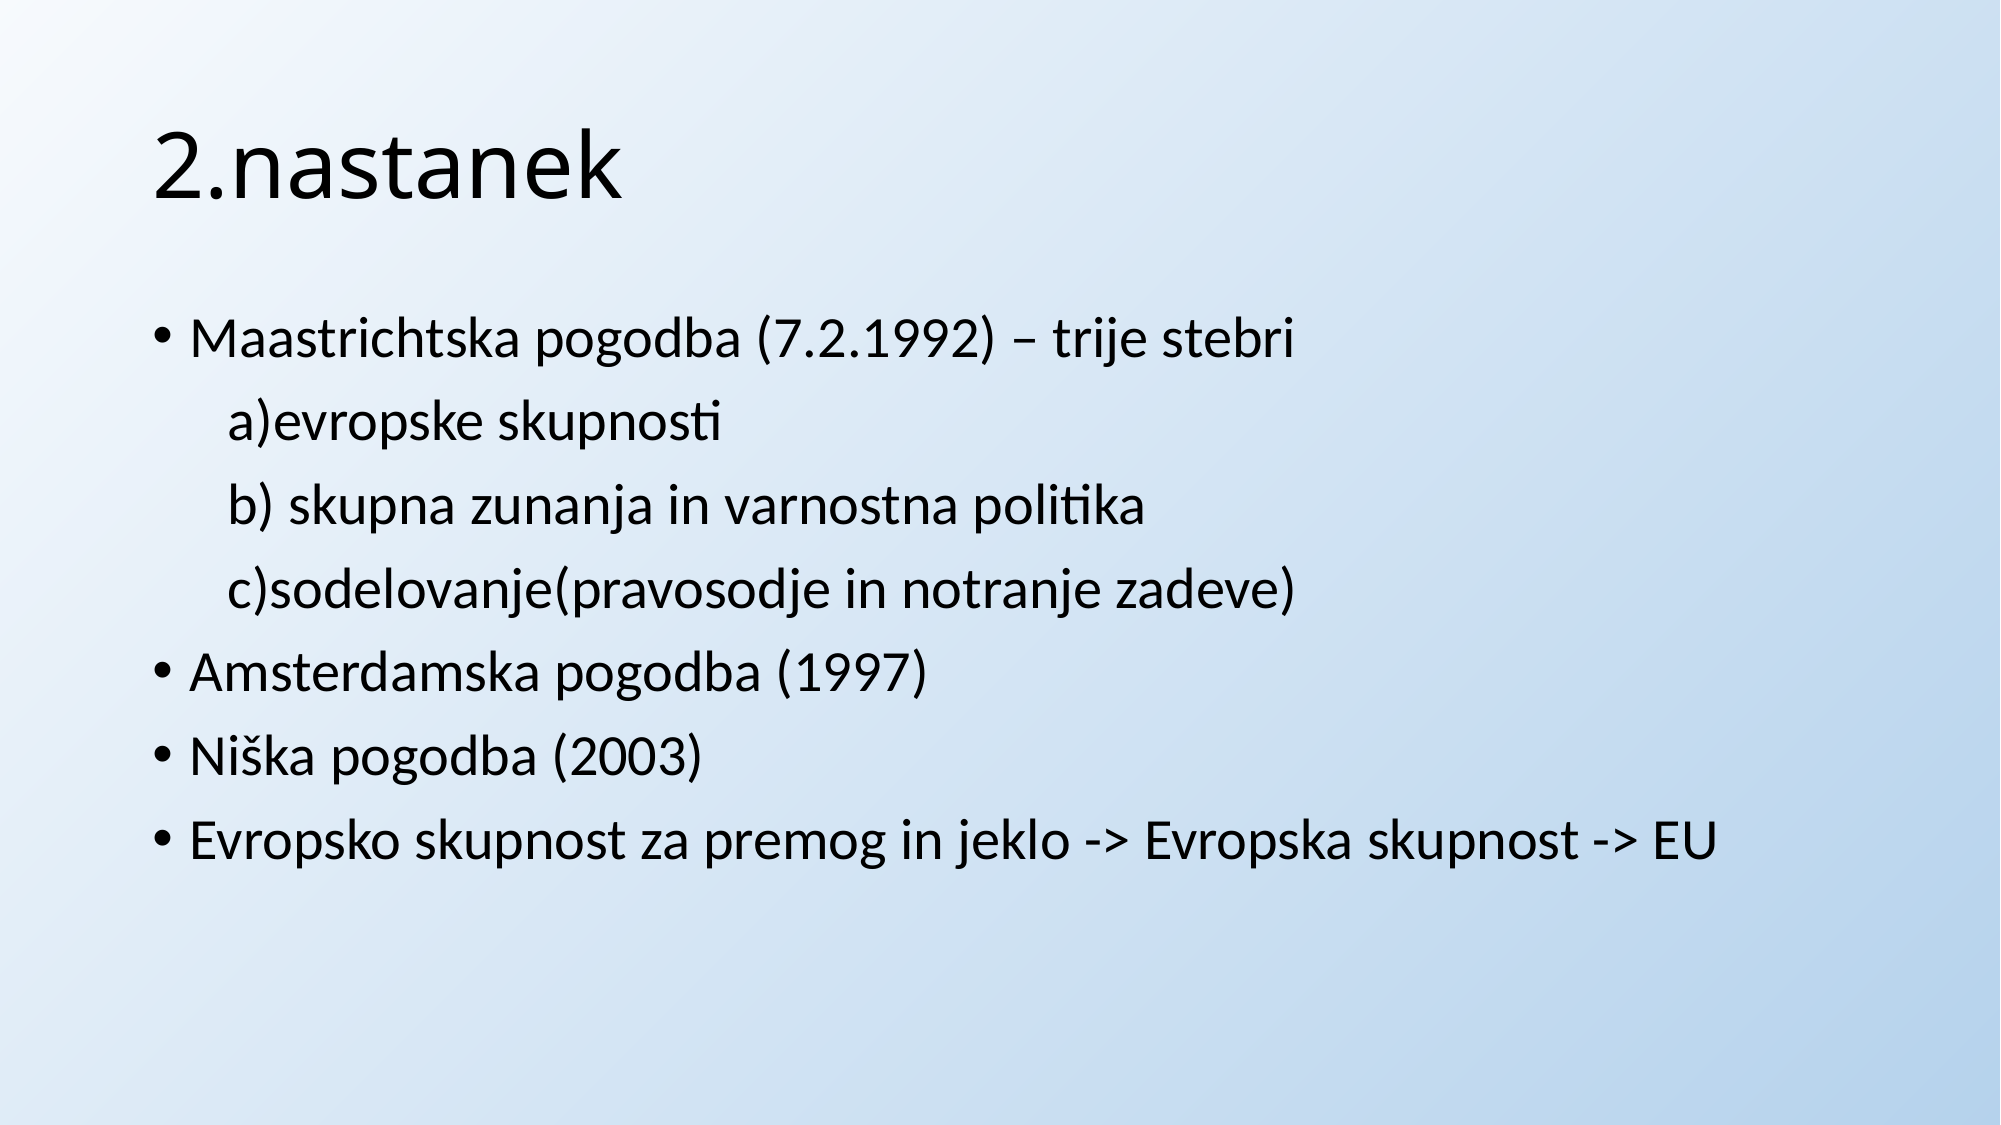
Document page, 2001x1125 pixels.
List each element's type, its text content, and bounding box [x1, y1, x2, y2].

title 2.nastanek [137, 59, 1863, 278]
list Maastrichtska pogodba (7.2.1992) – trije stebri a)evropske skupnosti b) skupna zunanja in varnostna politika c)sodelovanje(pravosodje in notranje zadeve) Amsterdamska pogodba (1997) Niška pogodba (2003) Evropsko skupnost za premog in jeklo -> Evropska skupnost -> EU [137, 299, 1863, 1014]
